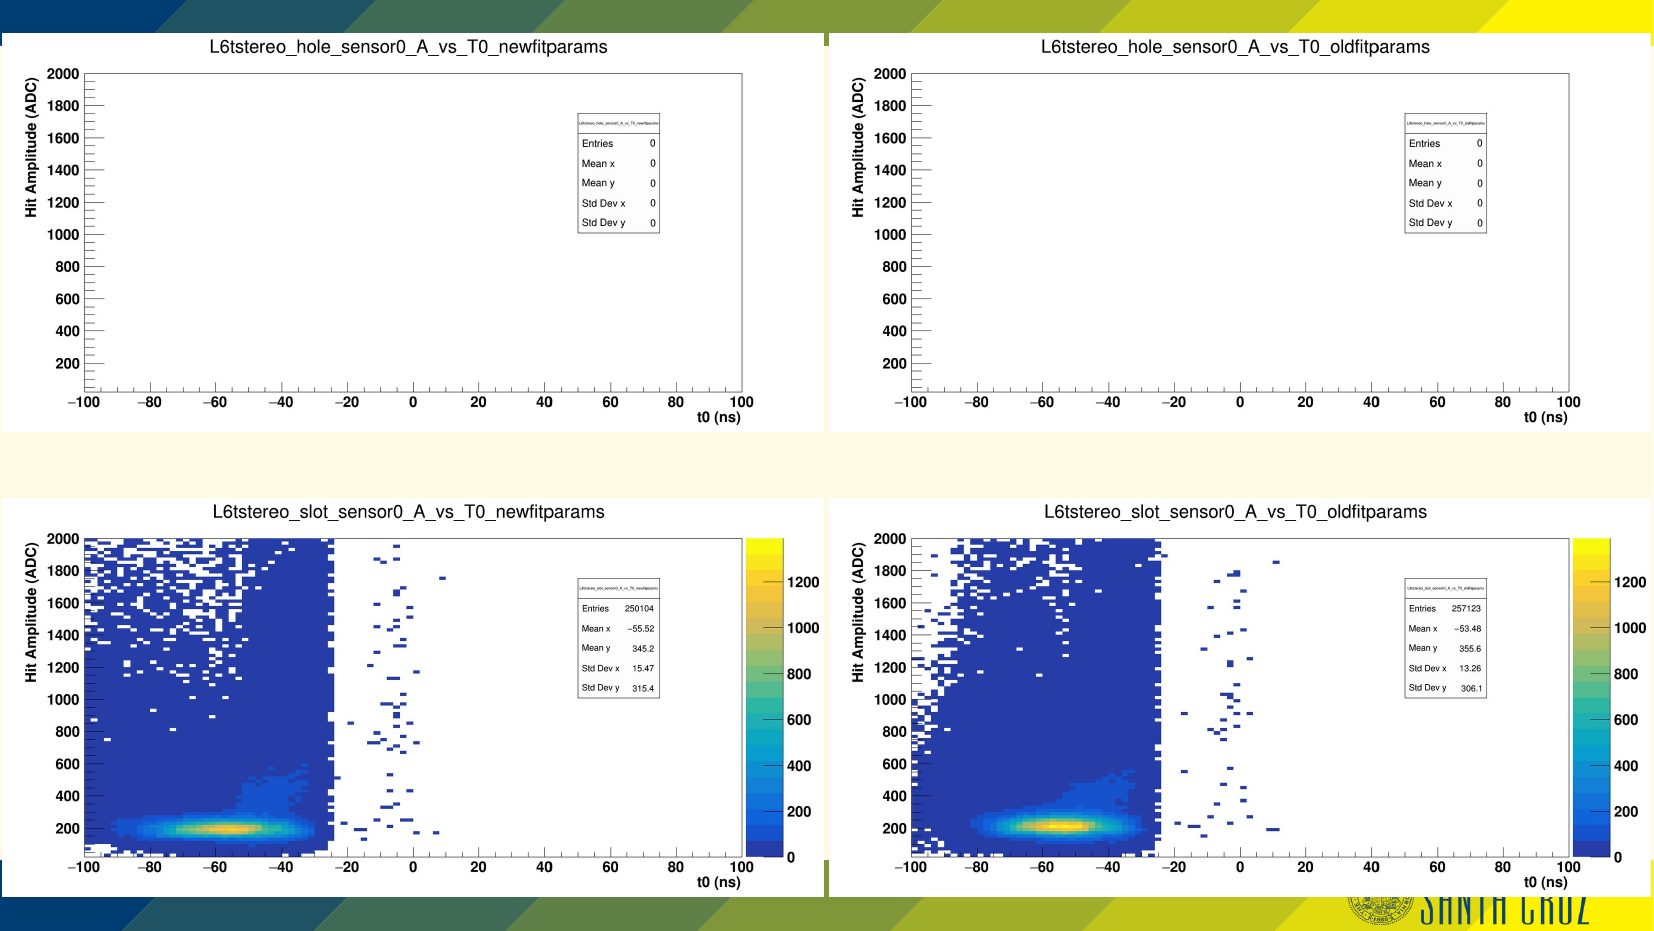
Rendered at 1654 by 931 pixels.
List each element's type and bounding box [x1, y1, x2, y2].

picture [2, 33, 824, 432]
picture [2, 498, 824, 897]
picture [829, 498, 1651, 925]
picture [829, 33, 1651, 432]
